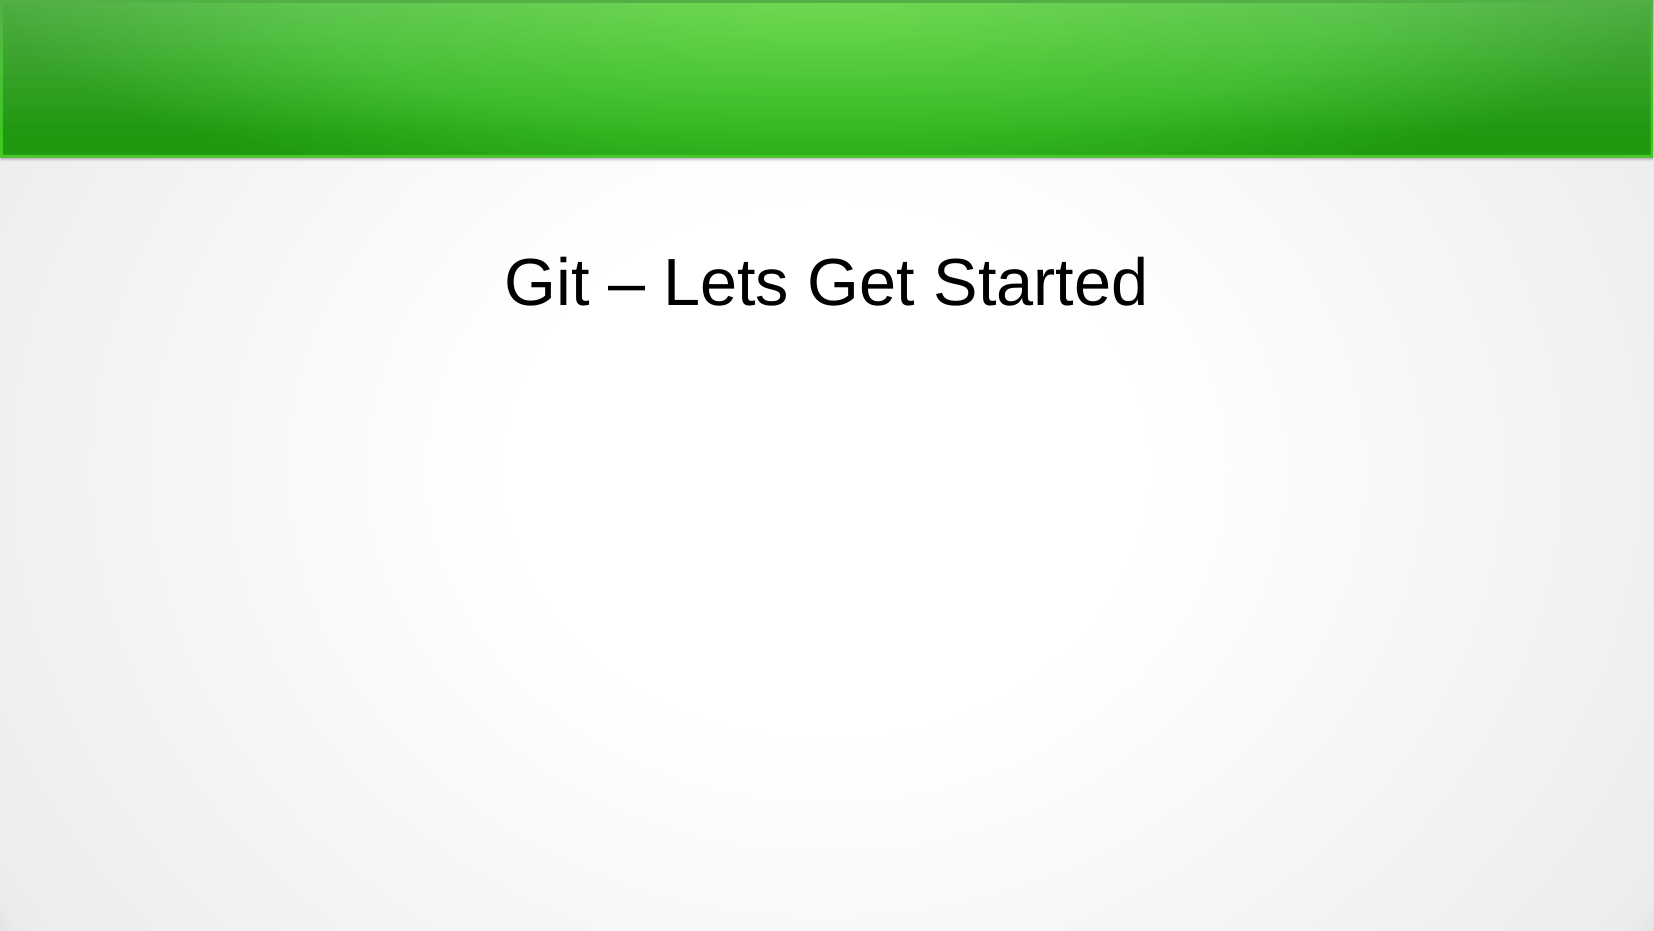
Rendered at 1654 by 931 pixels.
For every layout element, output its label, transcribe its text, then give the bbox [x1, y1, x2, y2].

subtitle Git – Lets Get Started [82, 35, 1571, 529]
